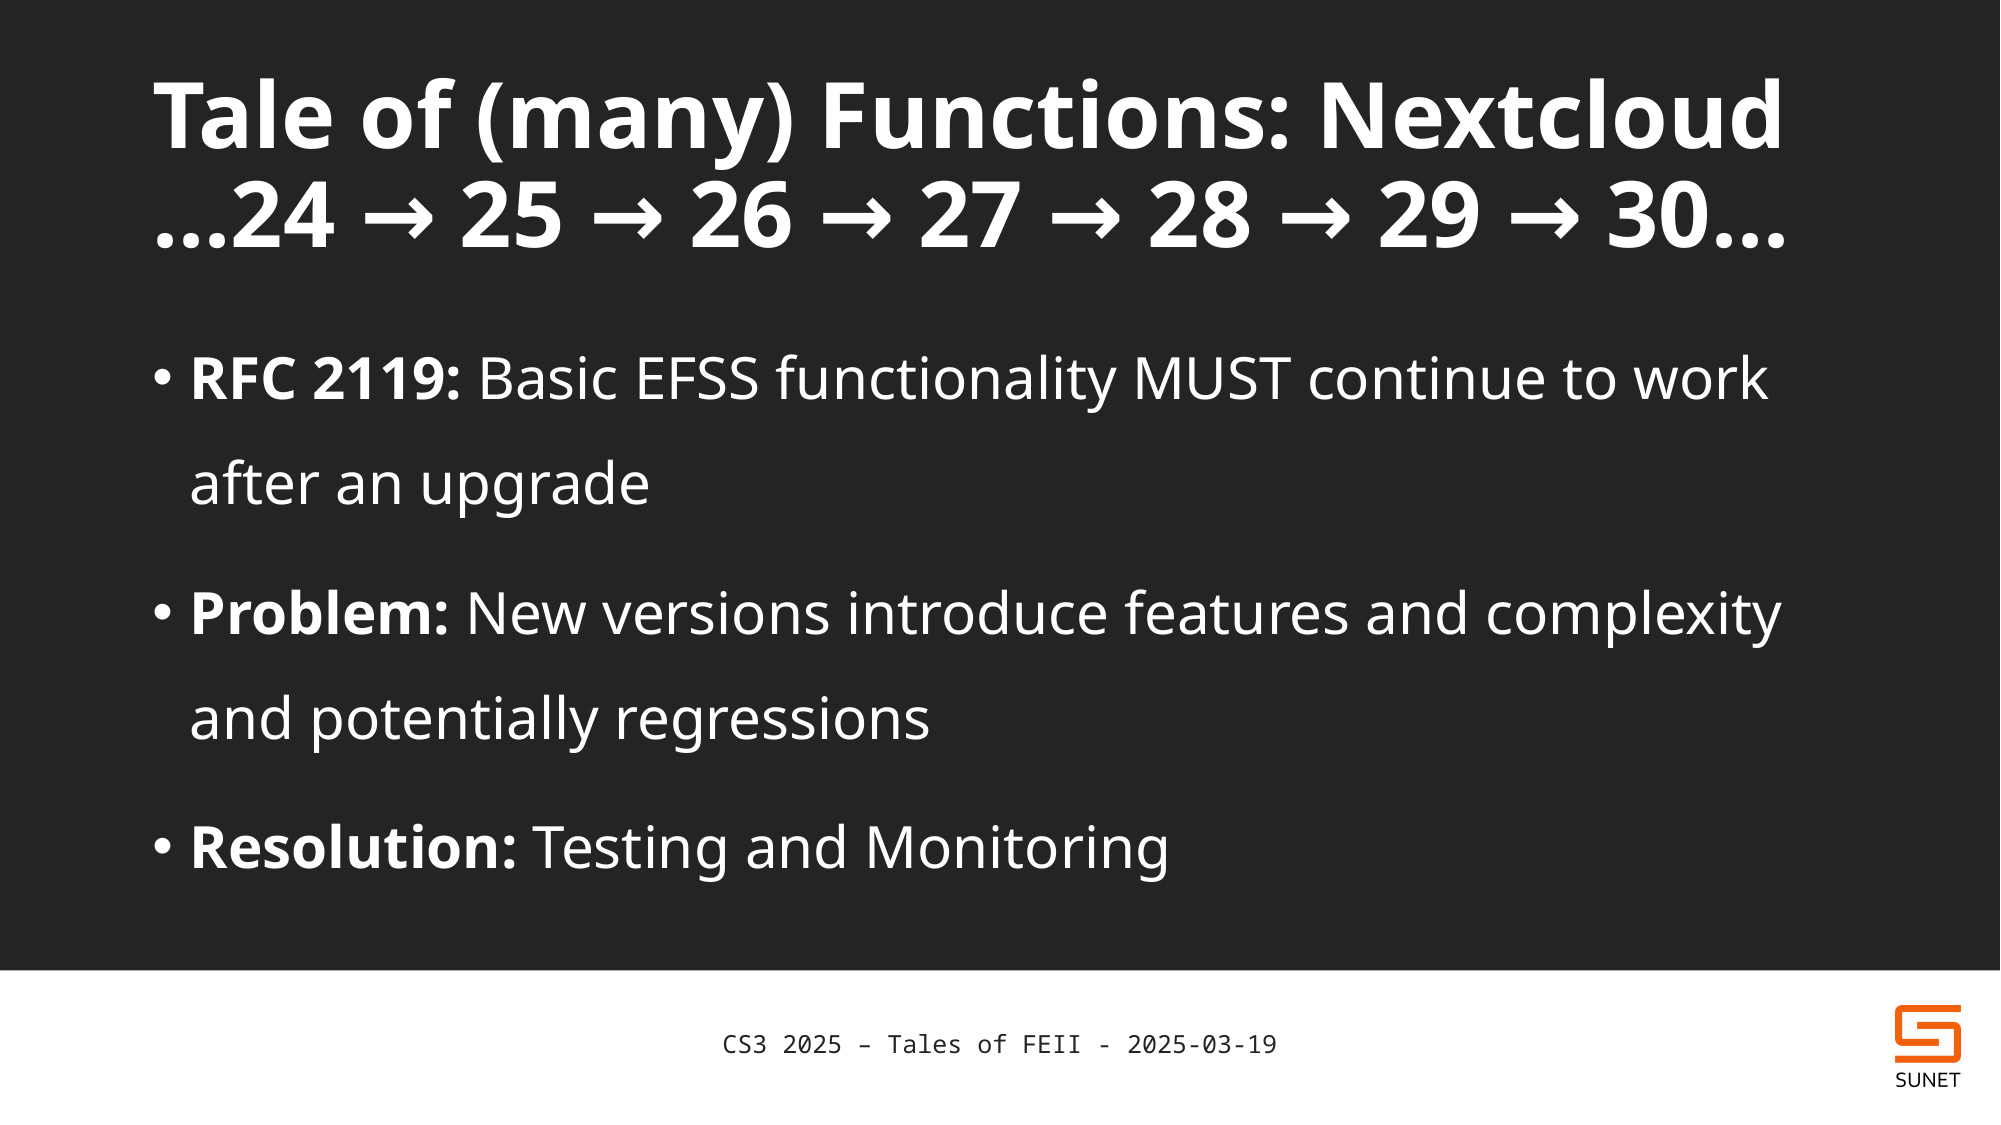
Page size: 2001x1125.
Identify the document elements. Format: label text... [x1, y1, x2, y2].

list CS3 2025 – Tales of FEII - 2025-03-19 [249, 1024, 1750, 1070]
list RFC 2119: Basic EFSS functionality MUST continue to work after an upgrade Problem: New versions introduce features and complexity and potentially regressions Resolution: Testing and Monitoring [137, 299, 1863, 910]
picture [1895, 1005, 1961, 1092]
title Tale of (many) Functions: Nextcloud ...24 → 25 → 26 → 27 → 28 → 29 → 30... [137, 59, 1863, 278]
